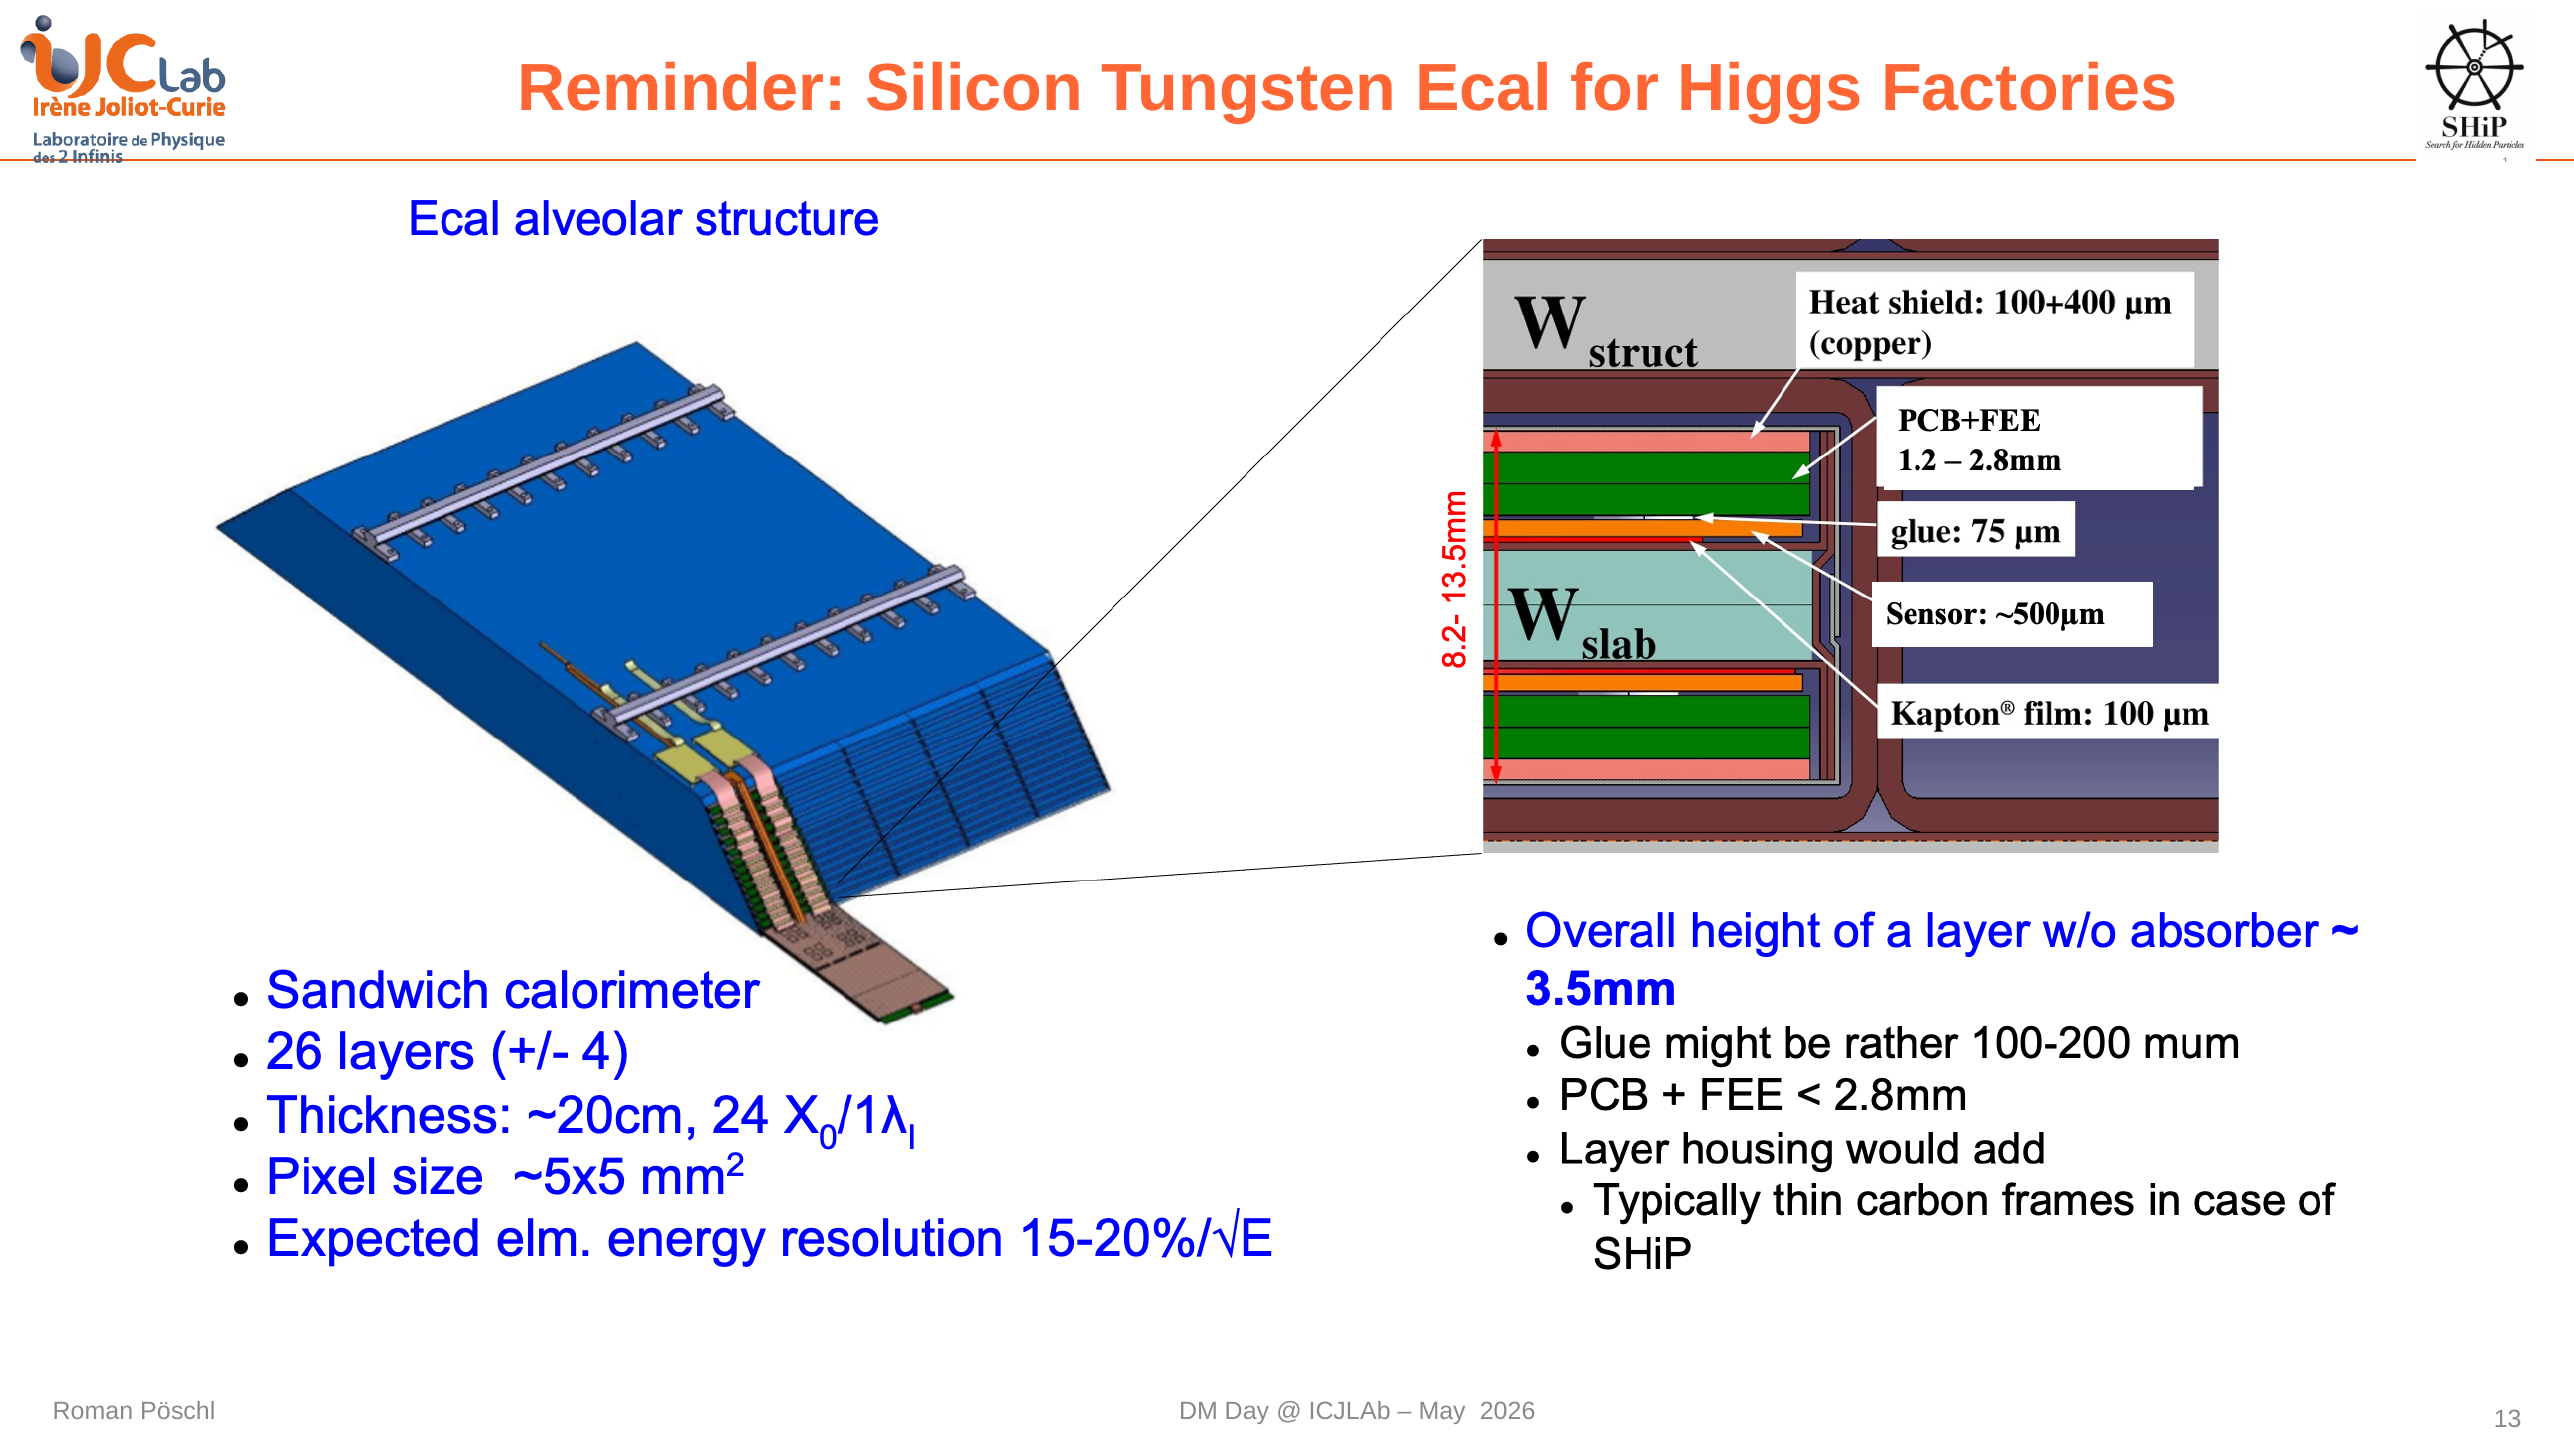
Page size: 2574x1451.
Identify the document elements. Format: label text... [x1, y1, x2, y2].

title Reminder: Silicon Tungsten Ecal for Higgs Factories [285, 7, 2431, 168]
picture [2431, 11, 2536, 162]
picture [4, 0, 2452, 1306]
